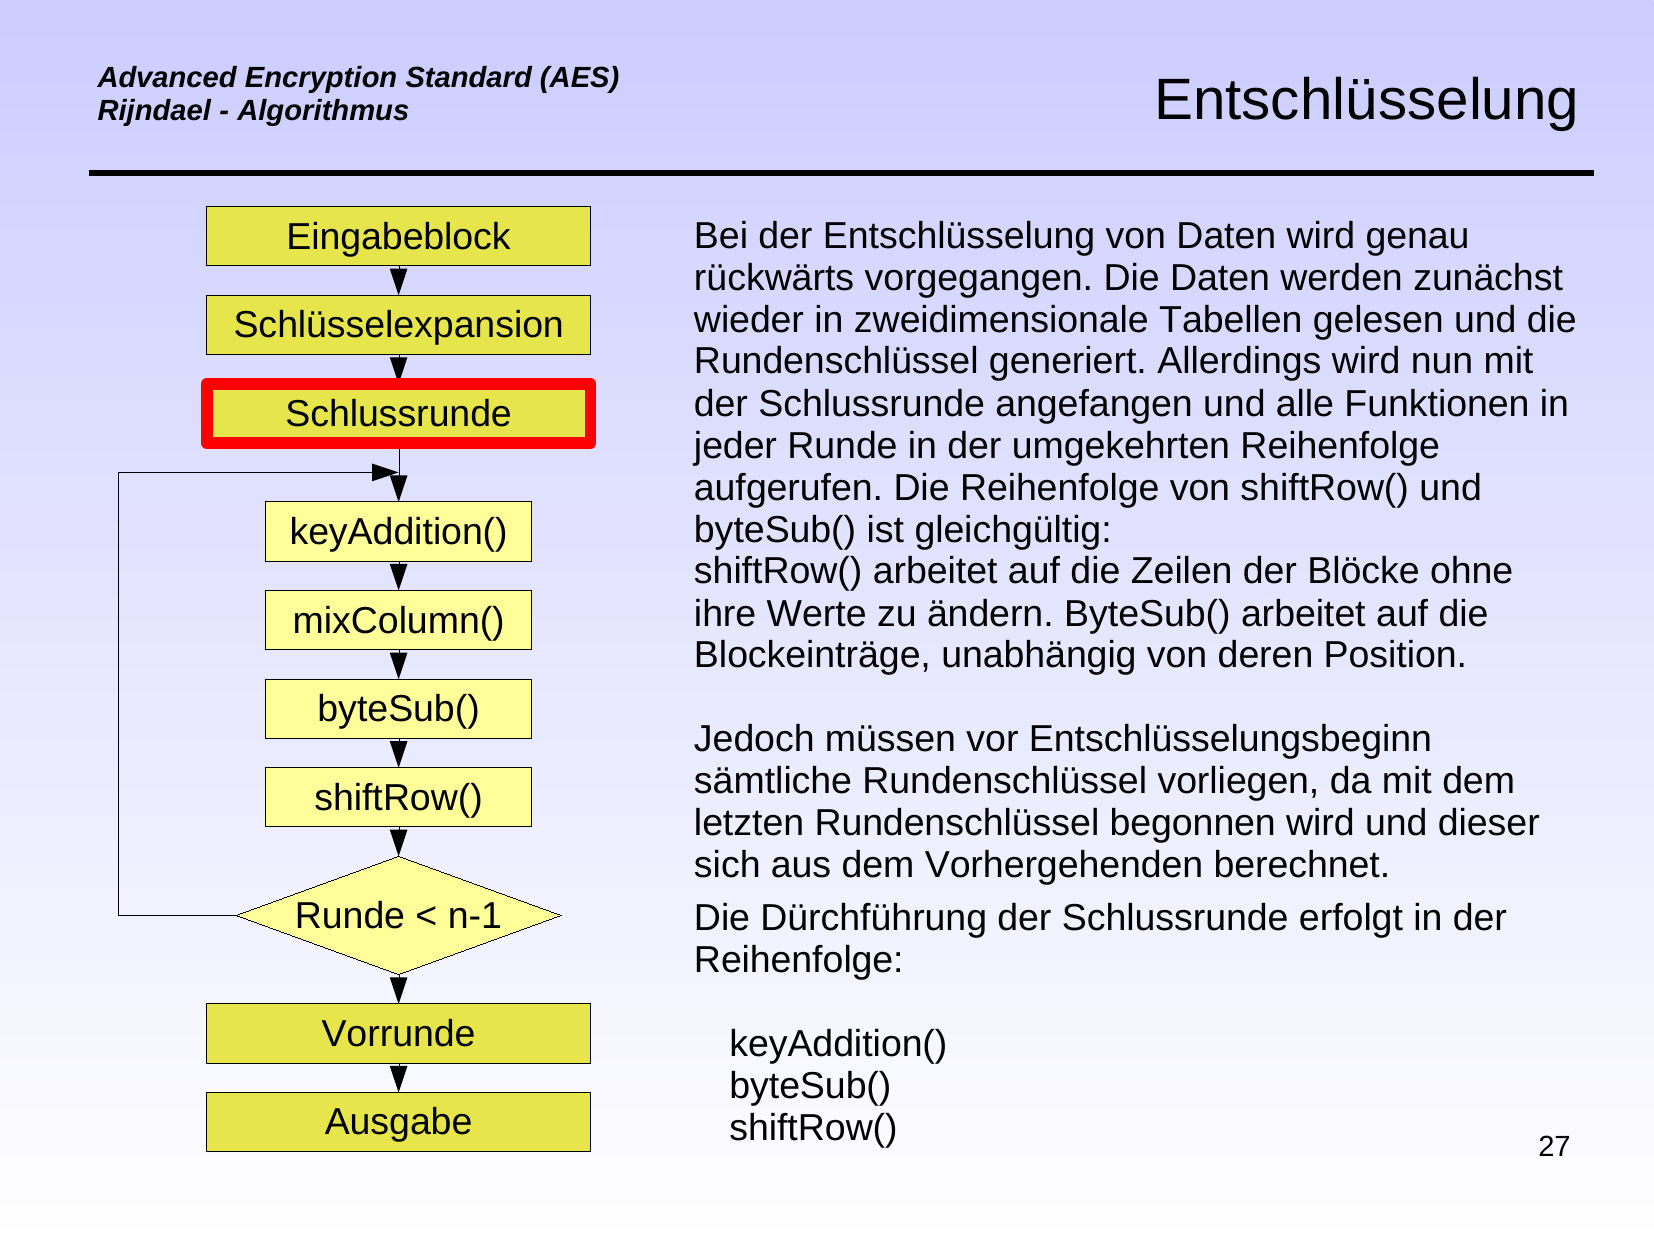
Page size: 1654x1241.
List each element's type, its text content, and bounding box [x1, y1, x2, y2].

text_box Die Dürchführung der Schlussrunde erfolgt in der Reihenfolge: keyAddition() byteSub() shiftRow() [679, 888, 1522, 1241]
text_box [206, 383, 591, 443]
text_box [708, 738, 1595, 810]
text_box Vorrunde [206, 1003, 591, 1064]
text_box byteSub() [265, 679, 532, 739]
text_box Eingabeblock [206, 206, 591, 266]
text_box Entschlüsselung [767, 59, 1595, 139]
text_box mixColumn() [265, 590, 532, 650]
text_box keyAddition() [265, 501, 532, 562]
text_box Bei der Entschlüsselung von Daten wird genau rückwärts vorgegangen. Die Daten werden zunächst wieder in zweidimensionale Tabellen gelesen und die Rundenschlüssel generiert. Allerdings wird nun mit der Schlussrunde angefangen und alle Funktionen in jeder Runde in der umgekehrten Reihenfolge aufgerufen. Die Reihenfolge von shiftRow() und byteSub() ist gleichgültig: shiftRow() arbeitet auf die Zeilen der Blöcke ohne ihre Werte zu ändern. ByteSub() arbeitet auf die Blockeinträge, unabhängig von deren Position. Jedoch müssen vor Entschlüsselungsbeginn sämtliche Rundenschlüssel vorliegen, da mit dem letzten Rundenschlüssel begonnen wird und dieser sich aus dem Vorhergehenden berechnet. [679, 206, 1595, 895]
text_box Schlüsselexpansion [206, 295, 591, 355]
text_box shiftRow() [265, 767, 532, 827]
text_box Ausgabe [206, 1092, 591, 1152]
text_box Runde < n-1 [237, 856, 562, 975]
text_box Advanced Encryption Standard (AES) Rijndael - Algorithmus [82, 29, 650, 159]
